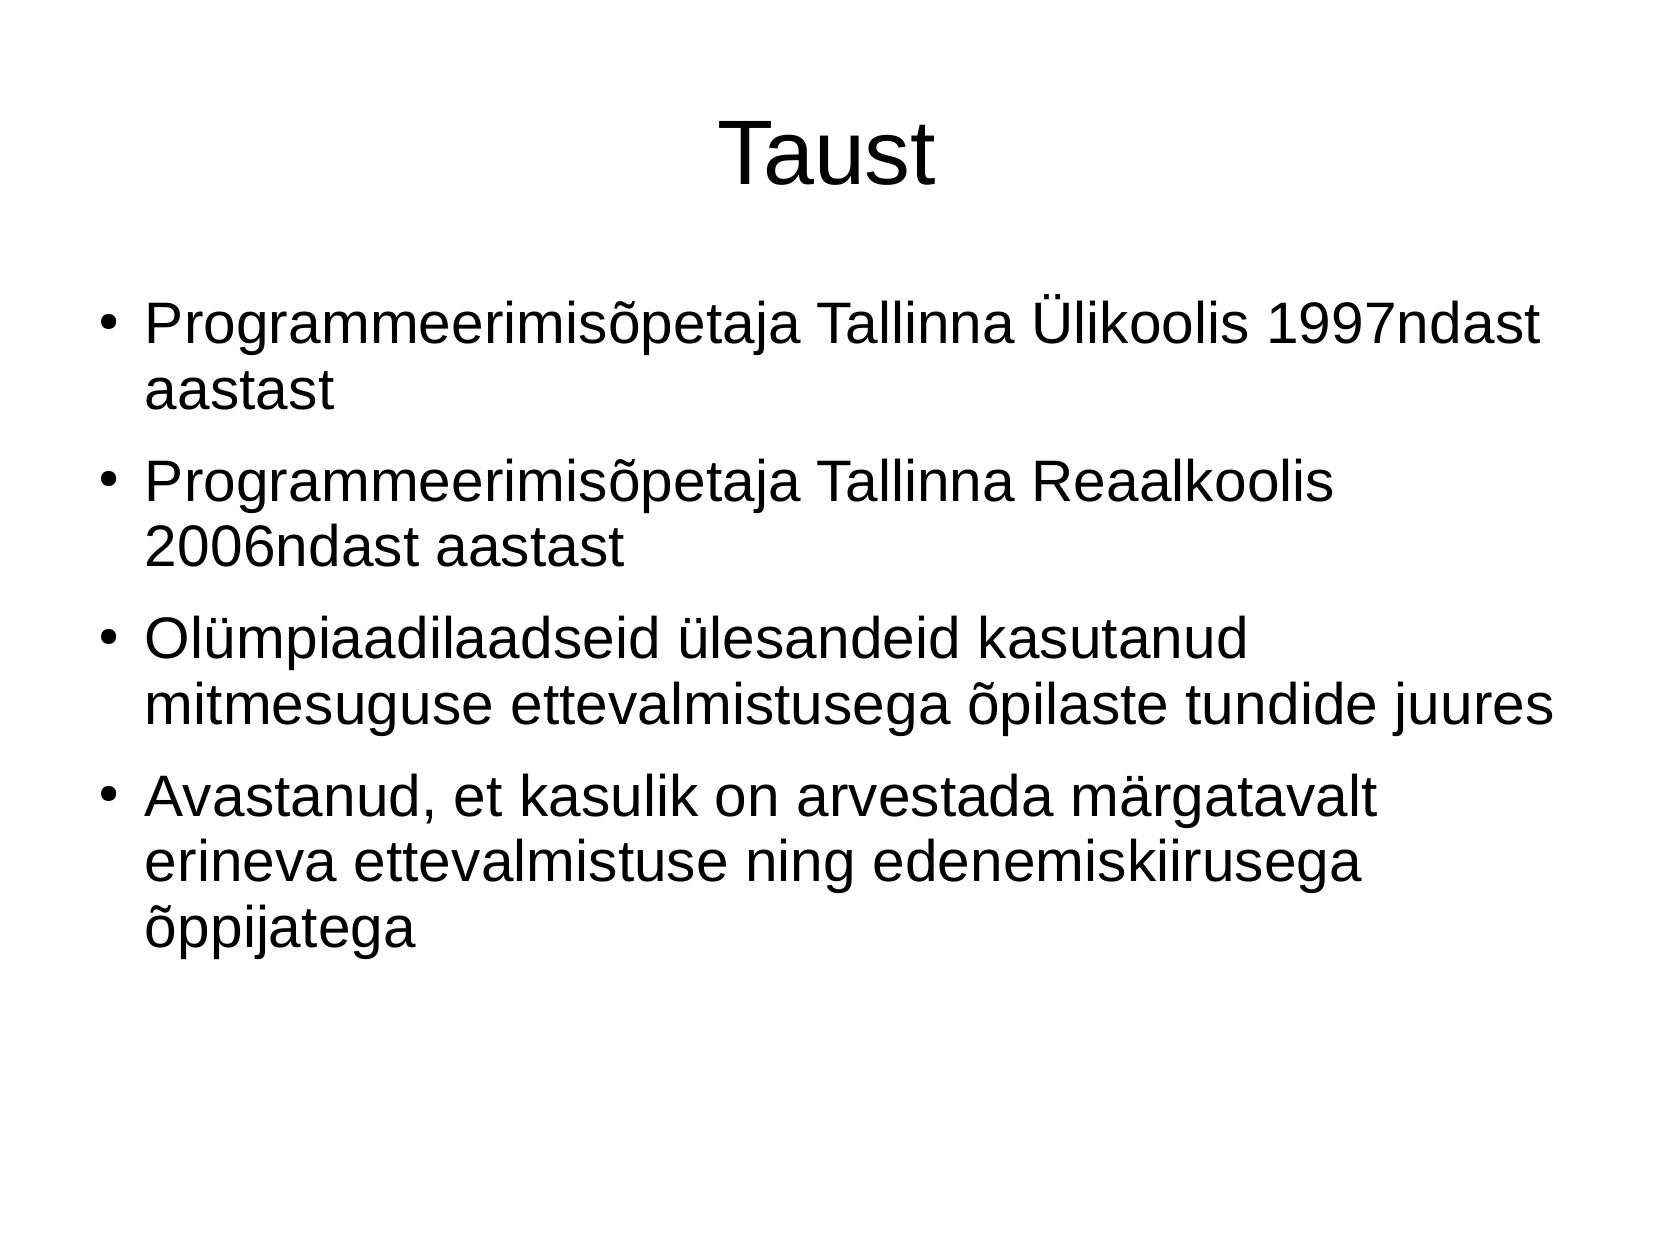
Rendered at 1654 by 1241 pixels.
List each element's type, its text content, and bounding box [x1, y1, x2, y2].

title Taust [82, 49, 1571, 257]
list Programmeerimisõpetaja Tallinna Ülikoolis 1997ndast aastast Programmeerimisõpetaja Tallinna Reaalkoolis 2006ndast aastast Olümpiaadilaadseid ülesandeid kasutanud mitmesuguse ettevalmistusega õpilaste tundide juures Avastanud, et kasulik on arvestada märgatavalt erineva ettevalmistuse ning edenemiskiirusega õppijatega [82, 290, 1571, 1010]
